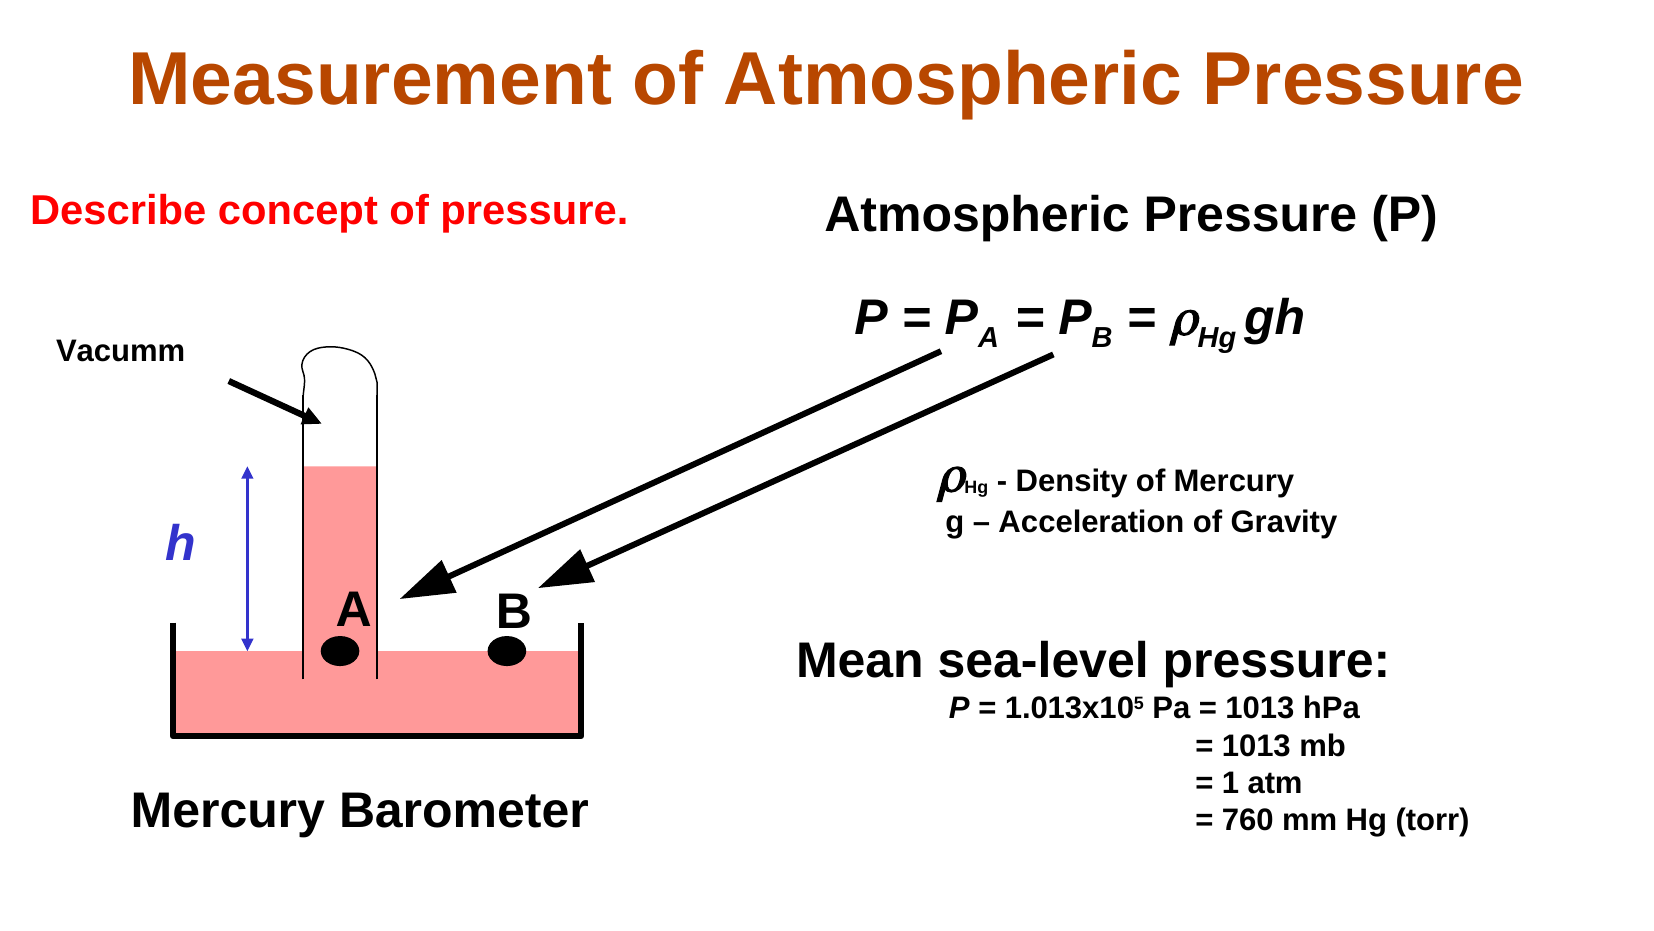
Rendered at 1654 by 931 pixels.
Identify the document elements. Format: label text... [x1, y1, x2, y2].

text_box B [481, 570, 547, 647]
text_box P = PA = PB = Hg gh [839, 276, 1329, 361]
text_box Hg - Density of Mercury g – Acceleration of Gravity [913, 433, 1606, 590]
text_box Atmospheric Pressure (P) [809, 174, 1534, 250]
text_box Describe concept of pressure. [15, 175, 925, 240]
text_box Measurement of Atmospheric Pressure [0, 35, 1654, 122]
text_box [176, 466, 578, 733]
text_box Mercury Barometer [115, 770, 654, 846]
text_box Mean sea-level pressure: P = 1.013x105 Pa = 1013 hPa = 1013 mb = 1 atm = 760 mm Hg (torr) [781, 620, 1485, 845]
text_box Vacumm [41, 322, 249, 375]
text_box A [320, 568, 387, 645]
text_box h [150, 502, 211, 578]
